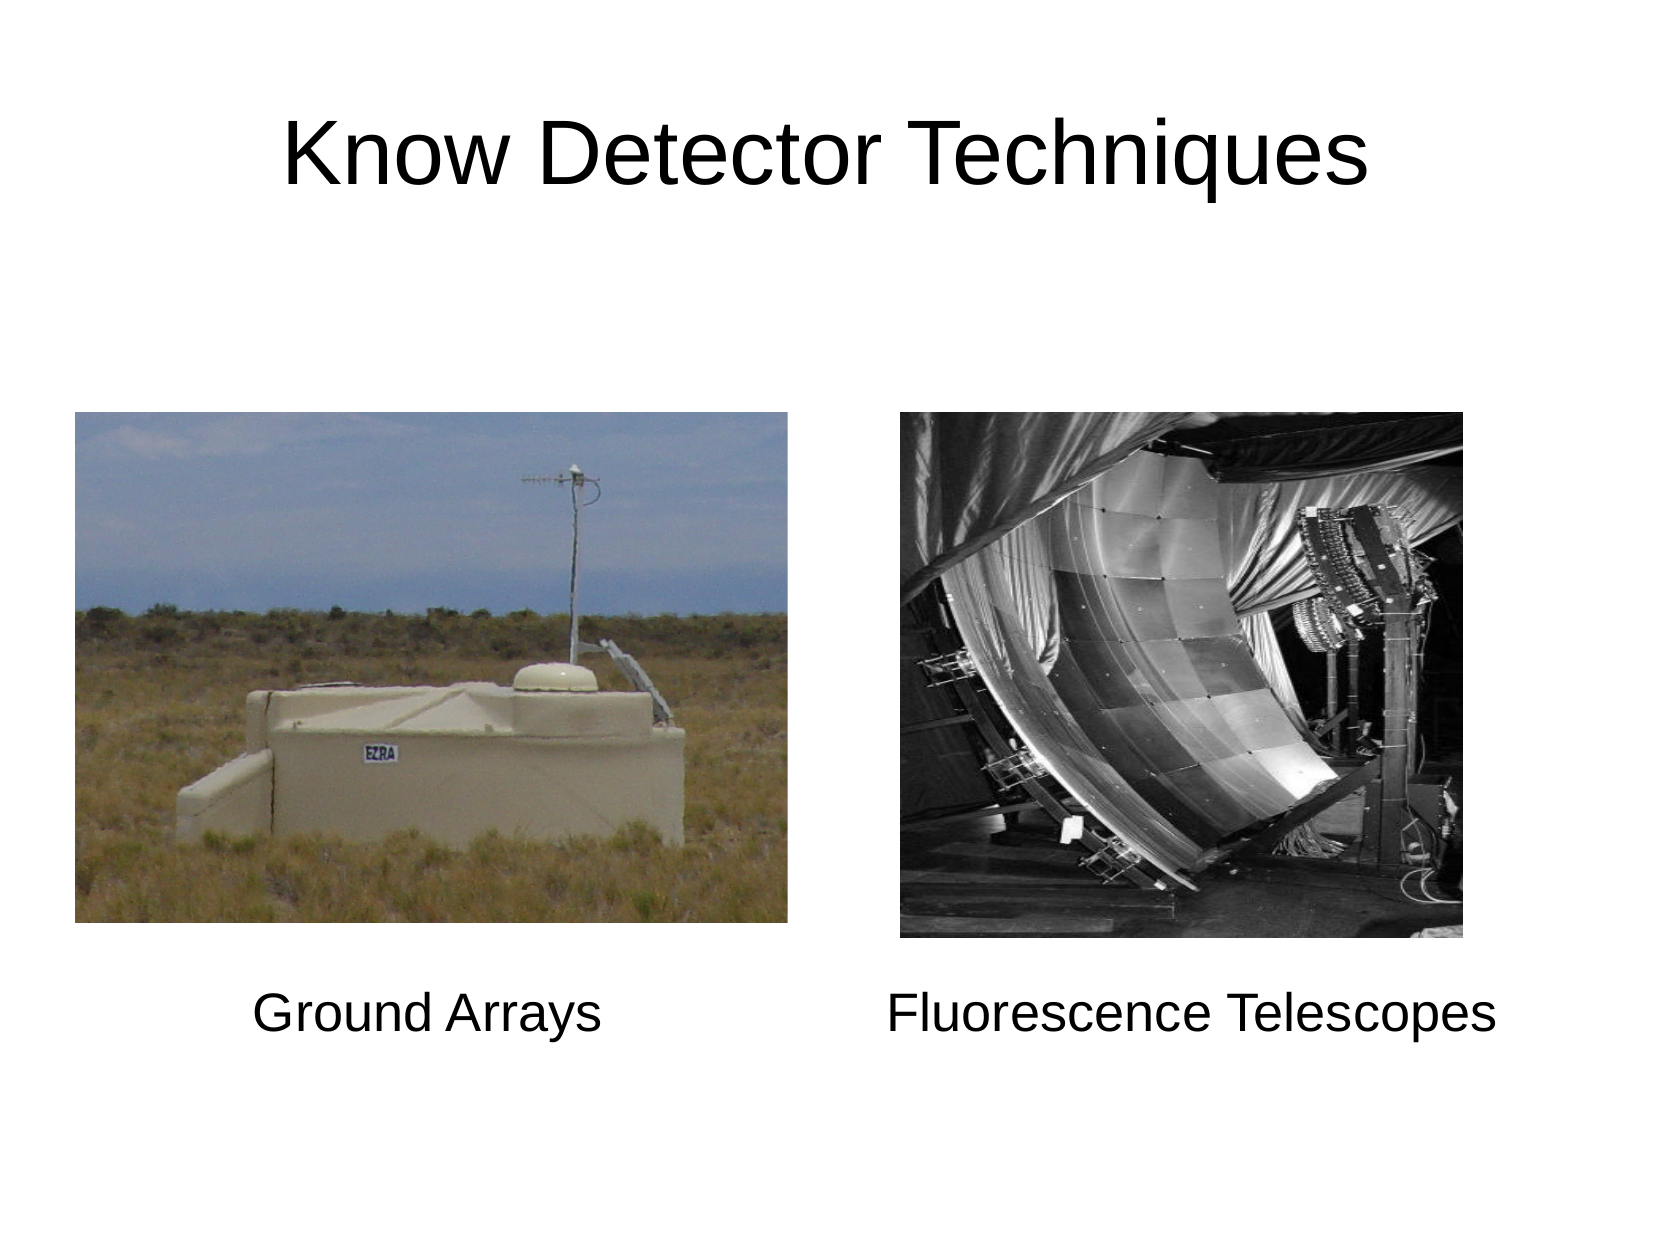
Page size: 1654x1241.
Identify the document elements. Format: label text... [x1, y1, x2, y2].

title Know Detector Techniques [82, 56, 1571, 250]
text_box Fluorescence Telescopes [871, 975, 1514, 1051]
text_box Ground Arrays [238, 975, 618, 1051]
picture [900, 412, 1463, 938]
picture [75, 412, 788, 923]
